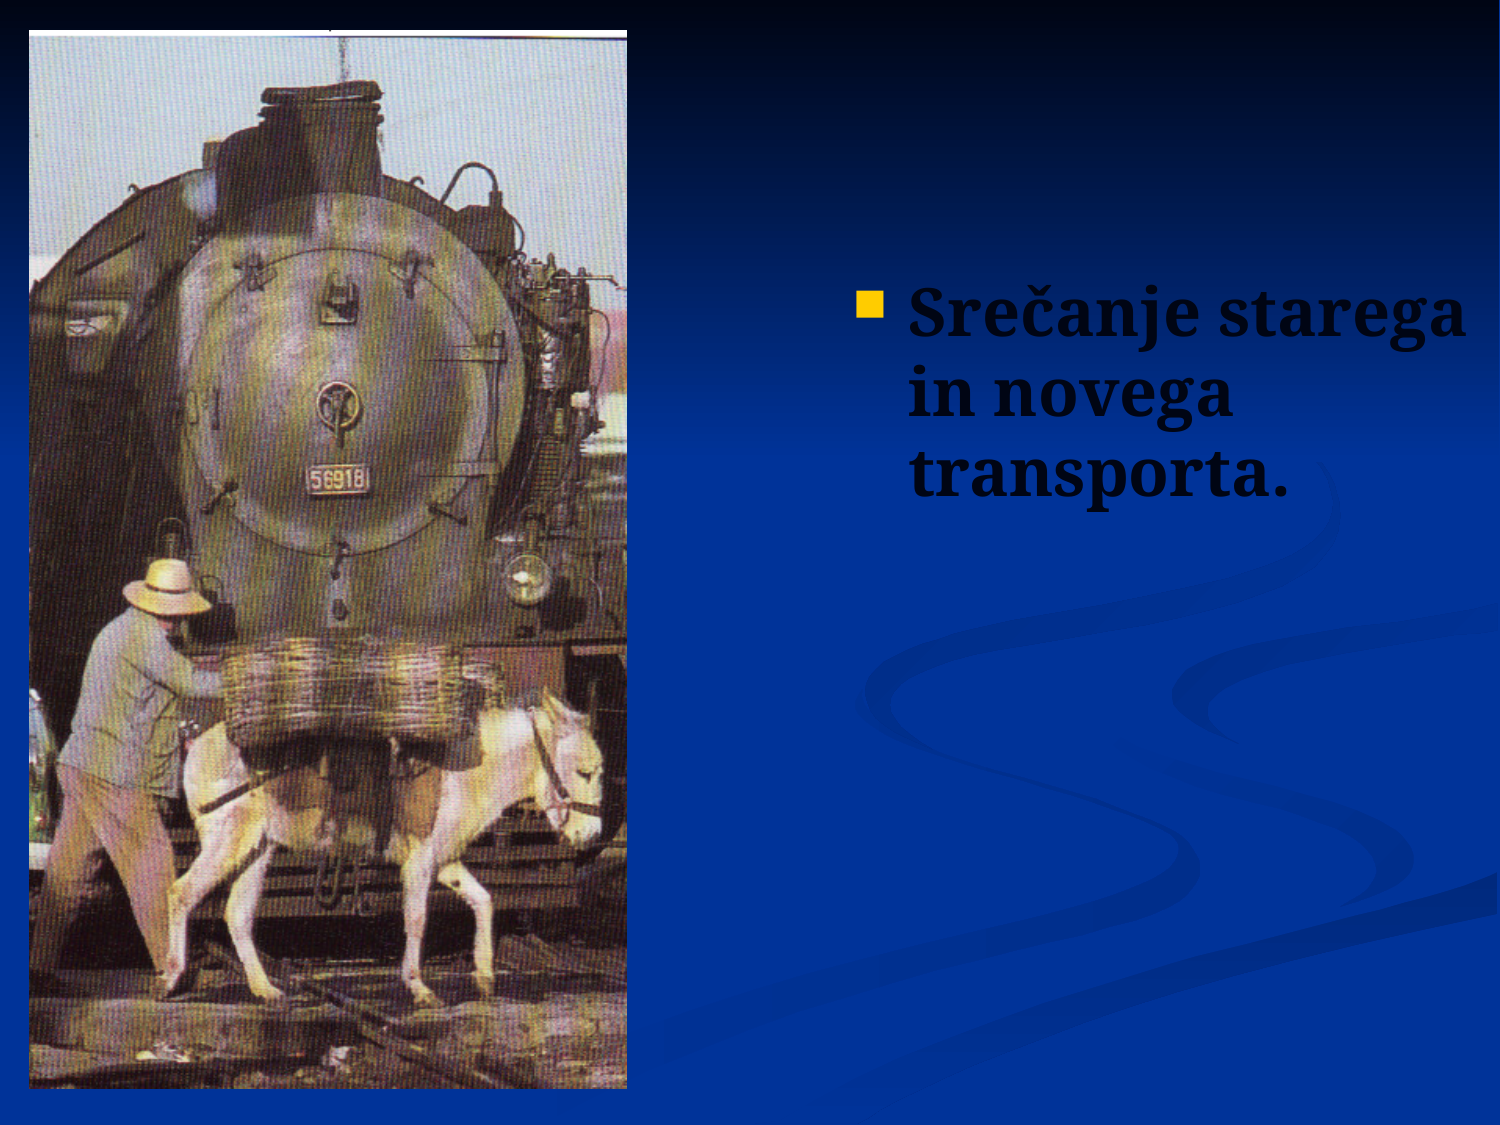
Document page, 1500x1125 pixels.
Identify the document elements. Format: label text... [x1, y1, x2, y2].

picture [29, 30, 627, 1089]
list Srečanje starega in novega transporta. [837, 262, 1500, 1005]
